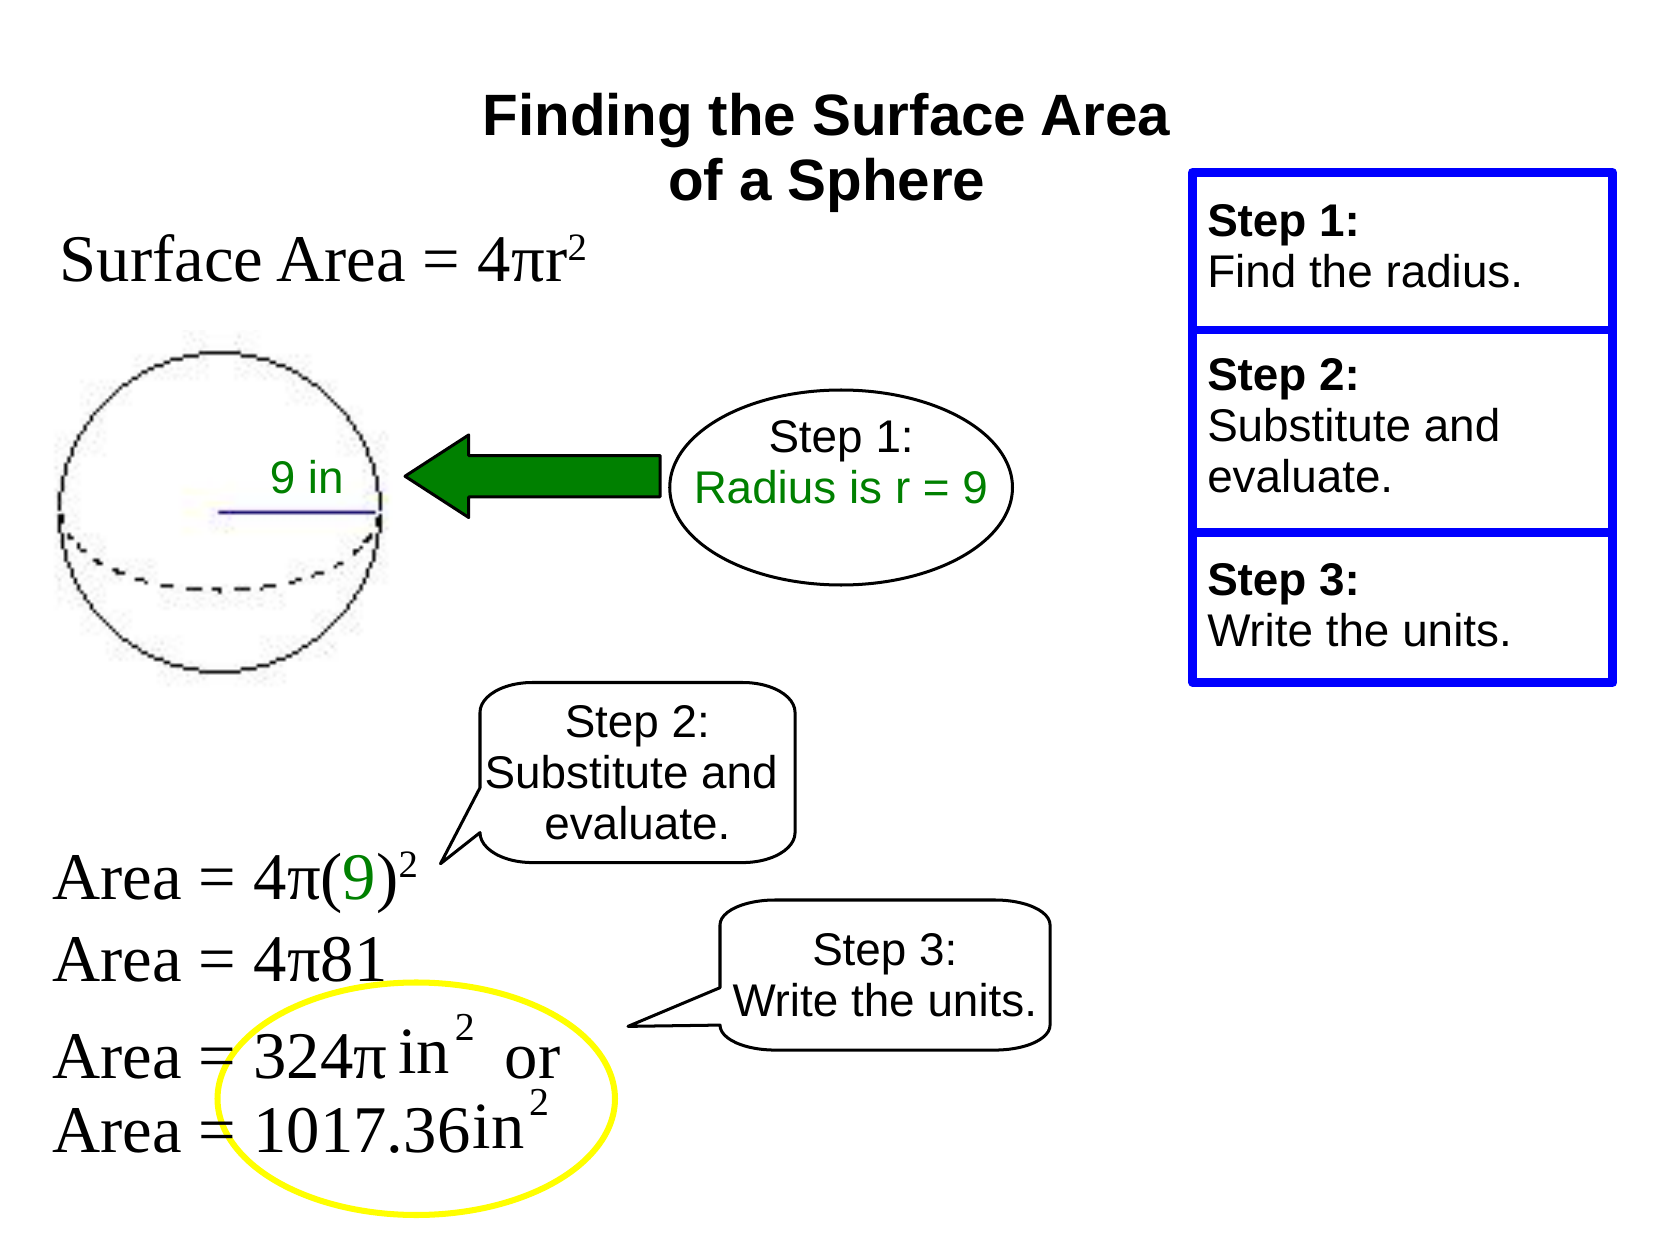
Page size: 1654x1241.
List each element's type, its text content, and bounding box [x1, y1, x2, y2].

text_box [405, 434, 661, 518]
text_box Area = 4π81 [37, 915, 571, 1004]
text_box Surface Area = 4πr2 [45, 215, 743, 349]
text_box Step 1: Find the radius. Step 2: Substitute and evaluate. Step 3: Write the units. [1197, 537, 1608, 678]
text_box Step 1: Radius is r = 9 [669, 390, 1013, 586]
chart [390, 1005, 481, 1088]
text_box Finding the Surface Area of a Sphere [433, 75, 1220, 223]
text_box Step 1: Find the radius. Step 2: Substitute and evaluate. Step 3: Write the units. [1192, 187, 1621, 769]
text_box 9 in [255, 444, 376, 571]
text_box Step 1: Find the radius. Step 2: Substitute and evaluate. Step 3: Write the units. [1197, 334, 1608, 528]
text_box Step 1: Find the radius. Step 2: Substitute and evaluate. Step 3: Write the units. [1197, 187, 1608, 326]
text_box Area = 324π or Area = 1017.36 [37, 937, 646, 1175]
text_box Step 2: Substitute and evaluate. [440, 682, 796, 864]
text_box Area = 4π(9)2 [37, 832, 1088, 1036]
text_box Step 3: Write the units. [646, 900, 1051, 1051]
text_box Area = 4π(9)2 [646, 1026, 724, 1036]
picture [30, 330, 428, 713]
